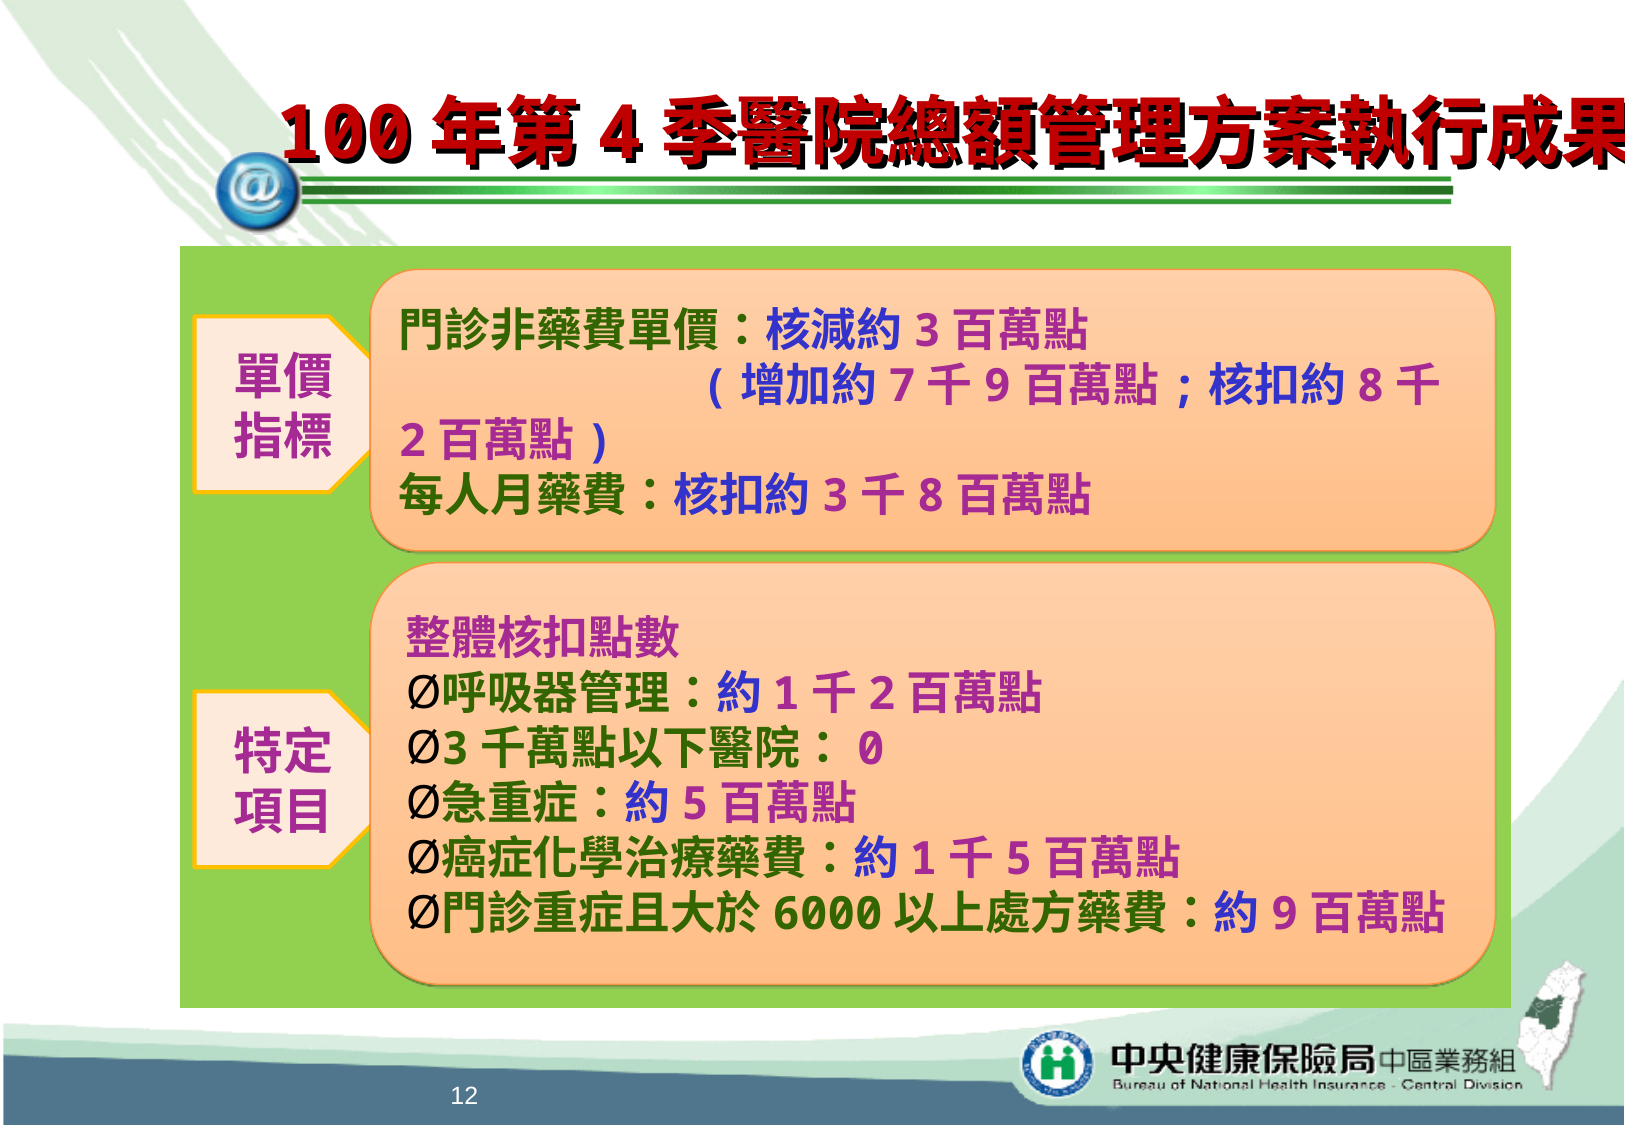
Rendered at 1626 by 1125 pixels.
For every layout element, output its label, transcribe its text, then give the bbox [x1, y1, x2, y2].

text_box [435, 1065, 815, 1125]
text_box 門診非藥費單價：核減約3百萬點 (增加約7千9百萬點;核扣約8千2百萬點) 每人月藥費：核扣約3千8百萬點 [370, 269, 1496, 551]
text_box [180, 246, 1511, 1008]
text_box 單價指標 [194, 316, 370, 493]
text_box 特定項目 [194, 691, 370, 868]
text_box 100年第4季醫院總額管理方案執行成果 [261, 35, 1625, 223]
text_box 整體核扣點數 呼吸器管理：約1千2百萬點 3千萬點以下醫院：0 急重症：約5百萬點 癌症化學治療藥費：約1千5百萬點 門診重症且大於6000以上處方藥費：約9百萬點 [370, 562, 1496, 985]
